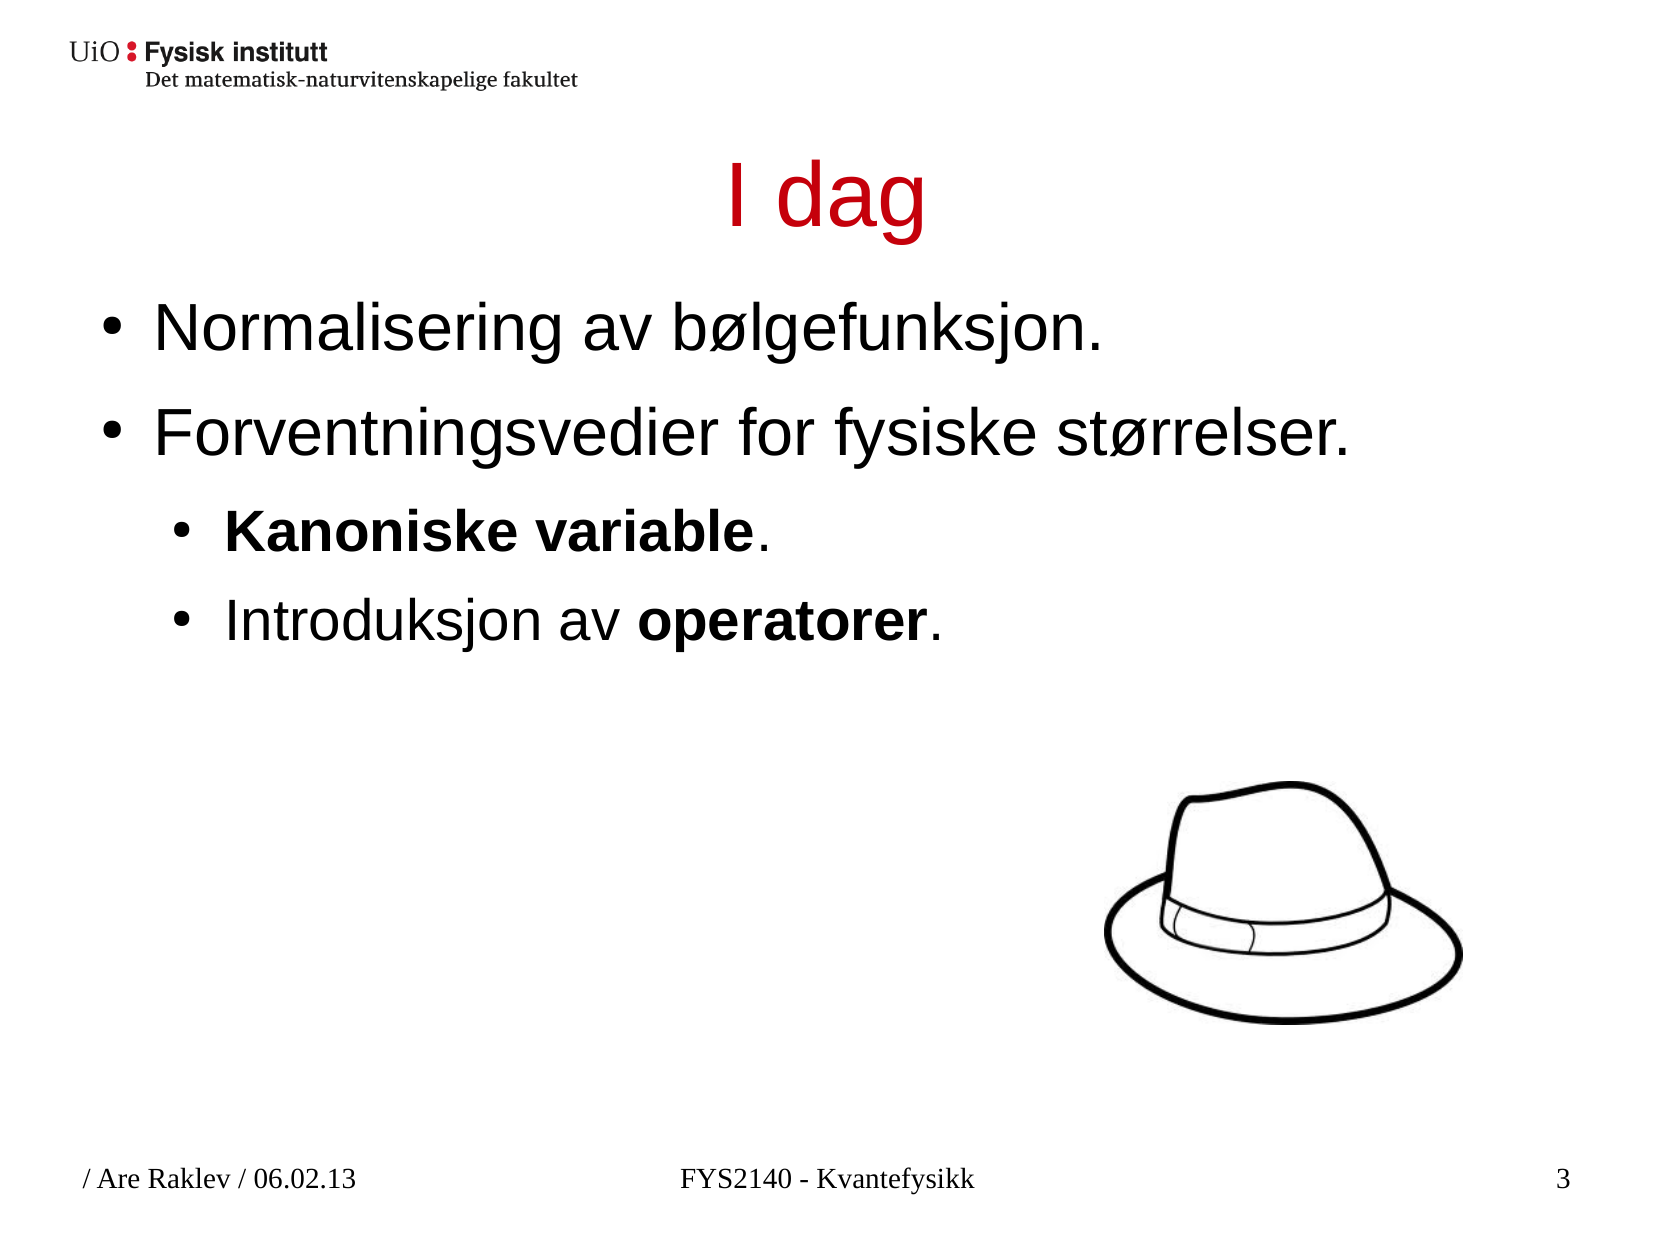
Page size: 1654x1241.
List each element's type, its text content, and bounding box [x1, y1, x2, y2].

list Normalisering av bølgefunksjon. Forventningsvedier for fysiske størrelser. Kanoniske variable. Introduksjon av operatorer. [82, 290, 1613, 1094]
picture [68, 37, 581, 93]
title I dag [82, 90, 1571, 290]
picture [1104, 781, 1463, 1025]
